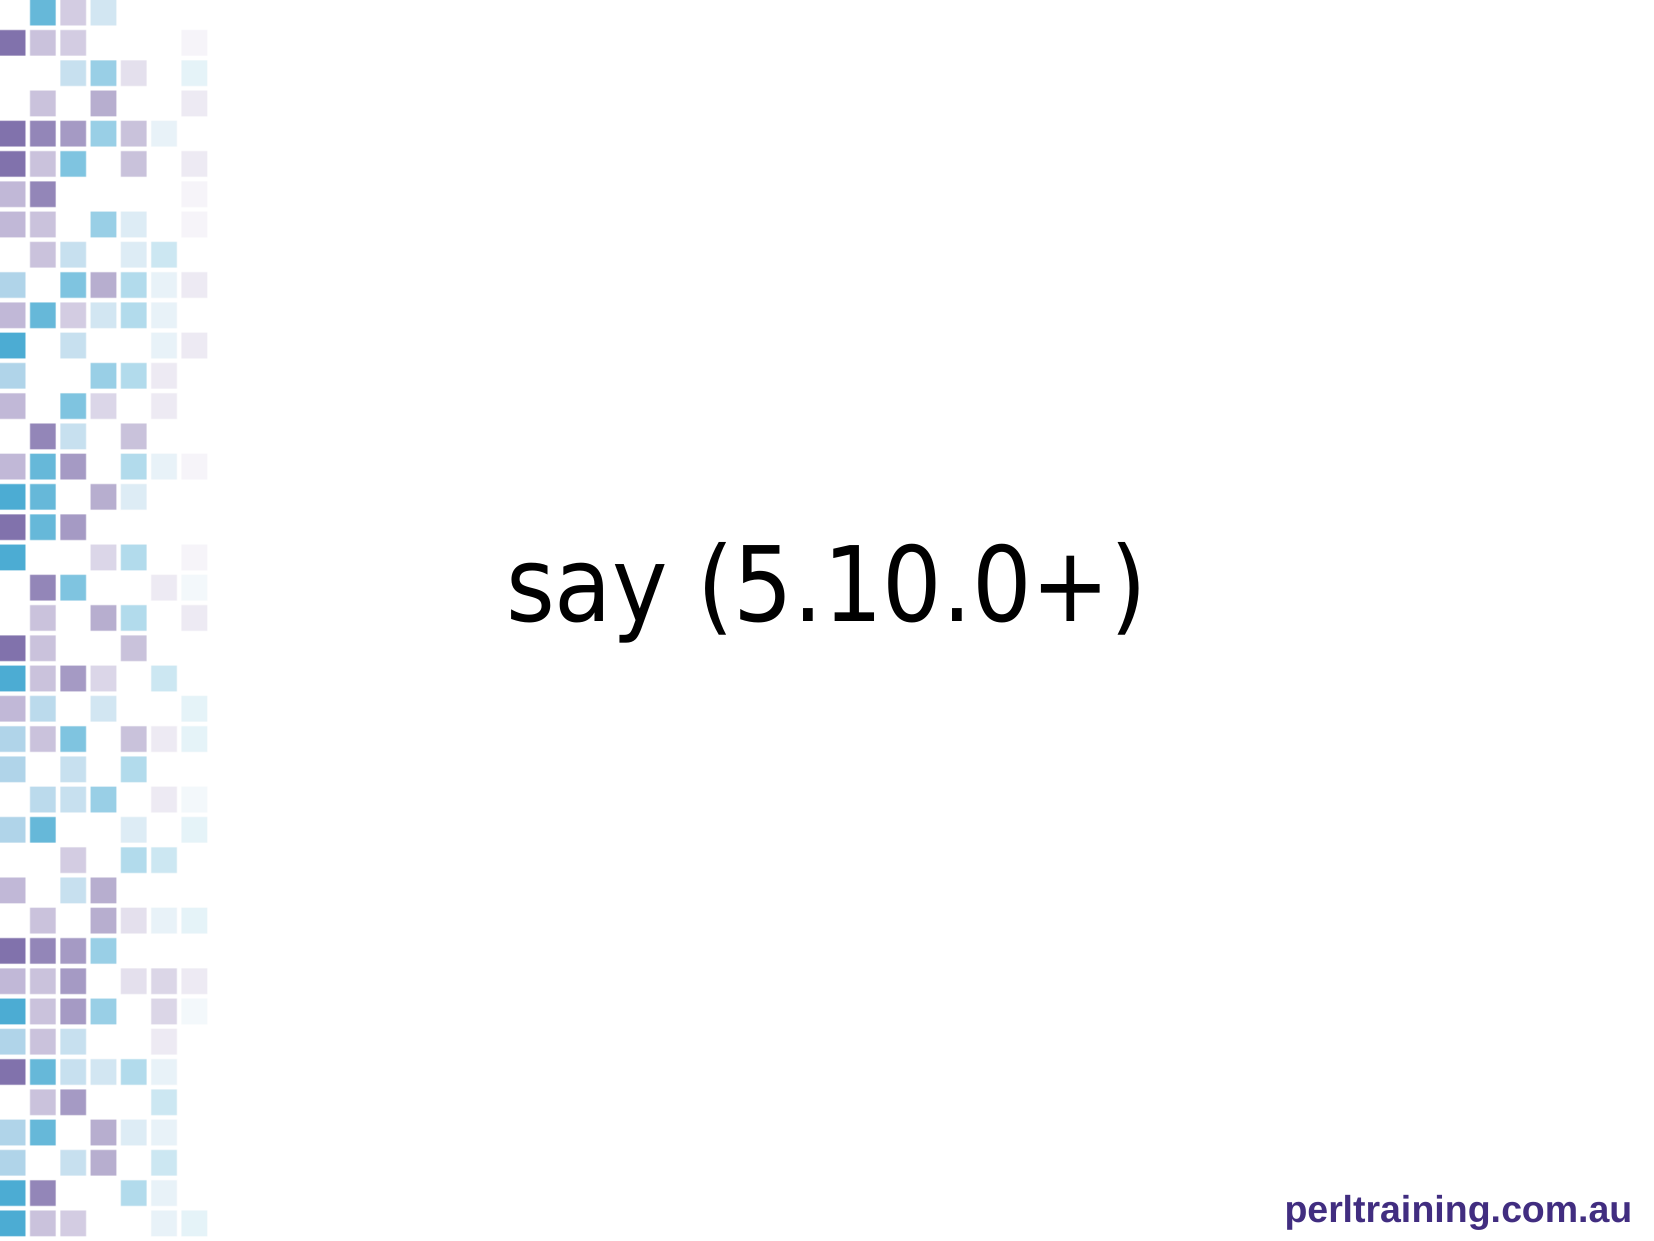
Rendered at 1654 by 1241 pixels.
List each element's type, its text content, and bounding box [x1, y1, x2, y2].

title say (5.10.0+) [82, 49, 1571, 1123]
picture [0, 0, 212, 1241]
